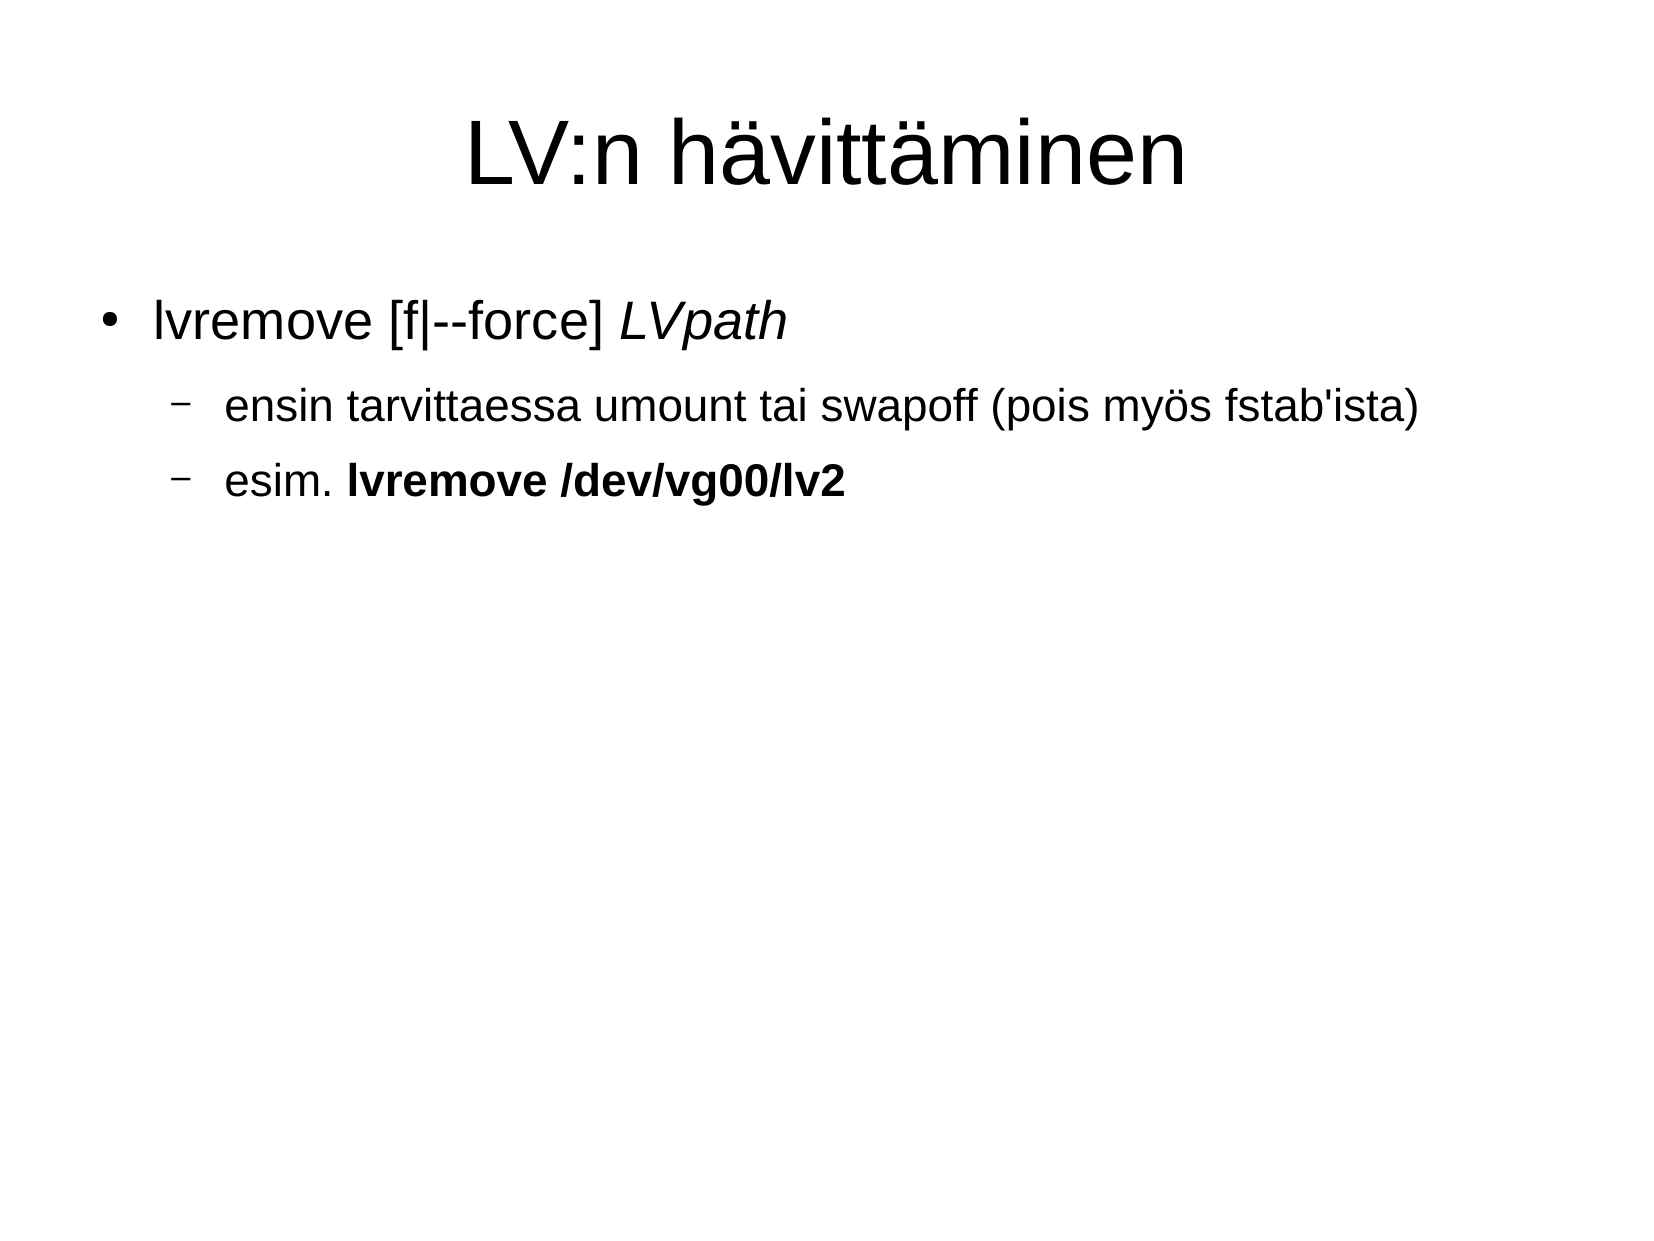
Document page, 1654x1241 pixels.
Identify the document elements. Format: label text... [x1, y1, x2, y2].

title LV:n hävittäminen [82, 49, 1571, 257]
list lvremove [f|--force] LVpath ensin tarvittaessa umount tai swapoff (pois myös fstab'ista) esim. lvremove /dev/vg00/lv2 [82, 290, 1571, 1010]
